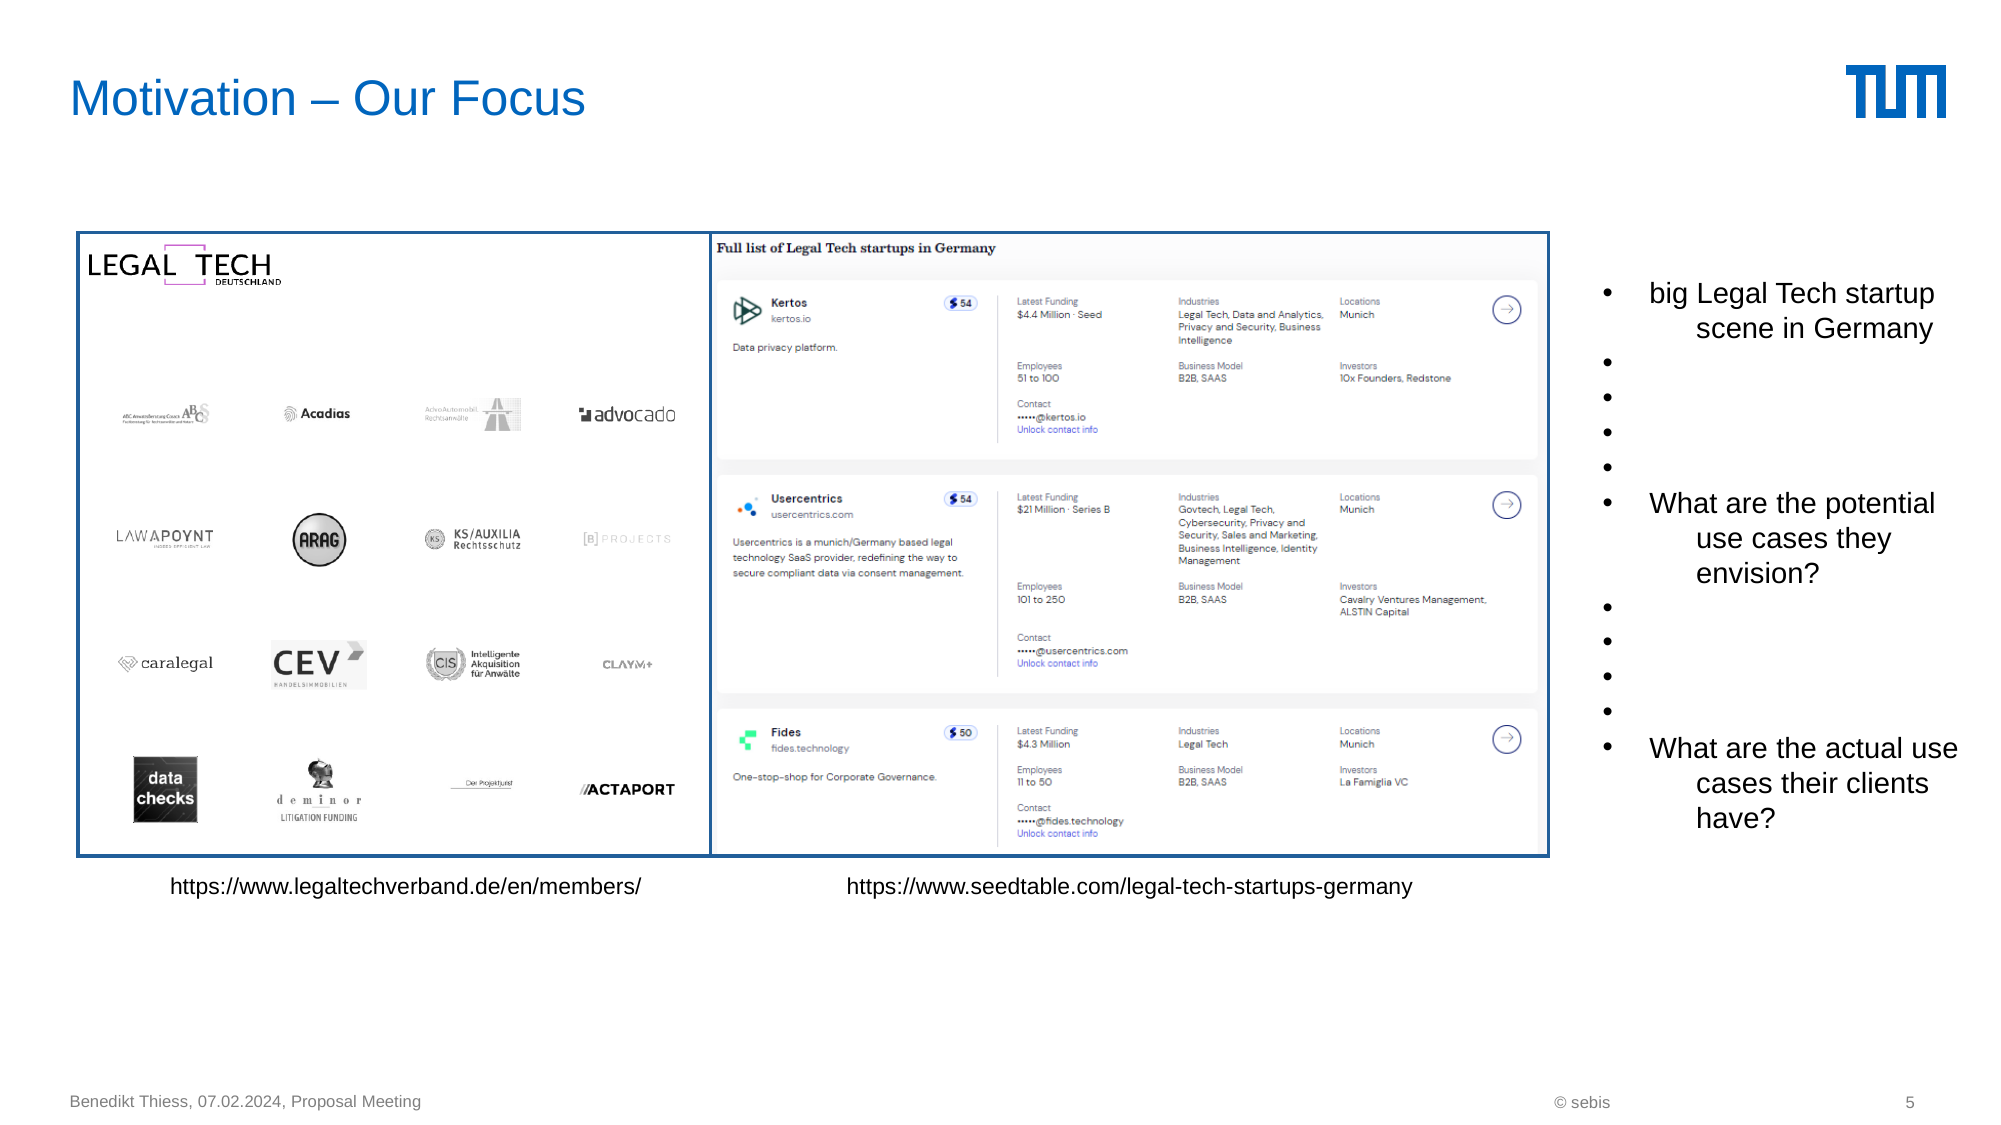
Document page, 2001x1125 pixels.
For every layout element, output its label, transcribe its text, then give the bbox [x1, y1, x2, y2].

text_box big Legal Tech startup scene in Germany What are the potential use cases they envision? What are the actual use cases their clients have? [1587, 267, 1987, 813]
text_box © sebis [1539, 1077, 1890, 1125]
title Motivation – Our Focus [54, 7, 1792, 126]
text_box [1890, 1077, 1946, 1125]
picture [711, 234, 1548, 855]
text_box https://www.seedtable.com/legal-tech-startups-germany [831, 863, 1471, 907]
text_box https://www.legaltechverband.de/en/members/ [154, 863, 679, 907]
picture [79, 234, 709, 855]
text_box Benedikt Thiess, 07.02.2024, Proposal Meeting [54, 1077, 1000, 1125]
